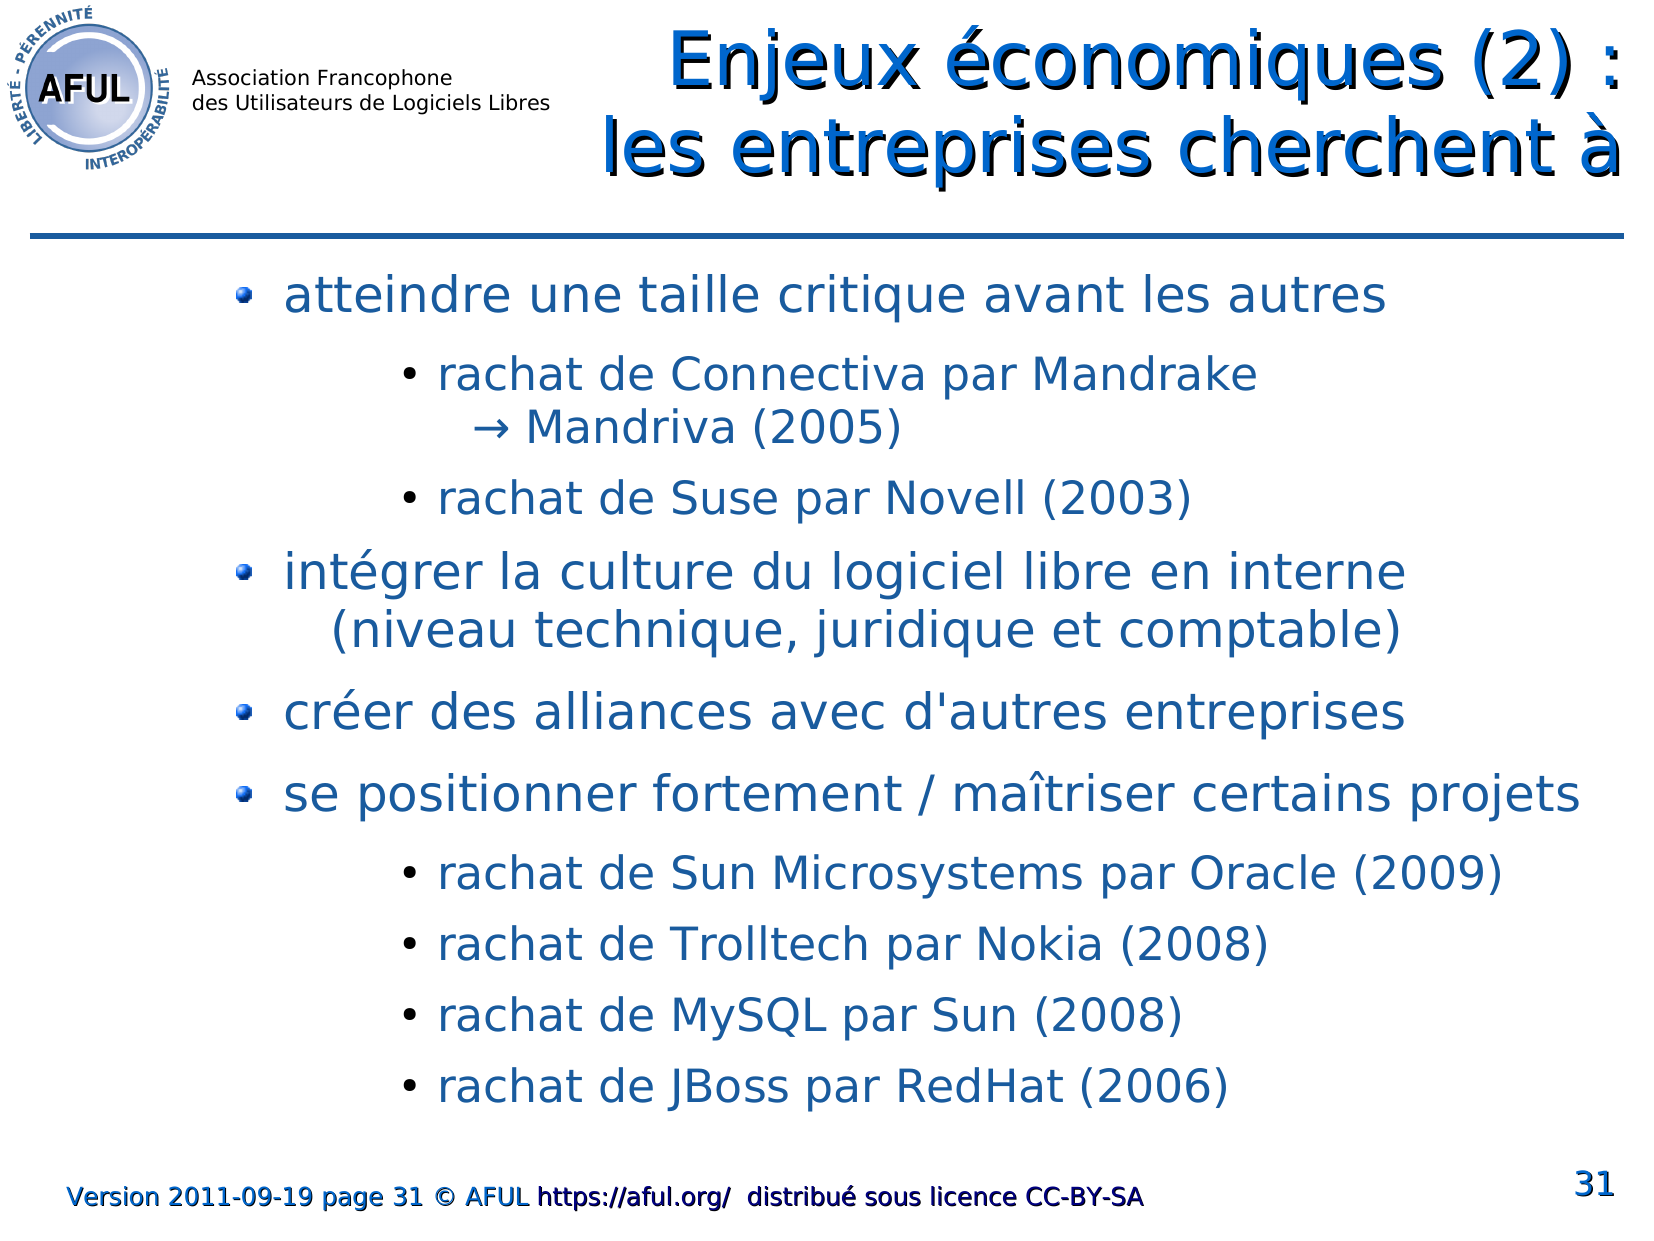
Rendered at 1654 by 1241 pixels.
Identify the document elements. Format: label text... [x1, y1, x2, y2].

title Enjeux économiques (2) : les entreprises cherchent à [501, 0, 1625, 207]
picture [0, 0, 178, 178]
list atteindre une taille critique avant les autres rachat de Connectiva par Mandrake → Mandriva (2005) rachat de Suse par Novell (2003) intégrer la culture du logiciel libre en interne (niveau technique, juridique et comptable) créer des alliances avec d'autres entreprises se positionner fortement / maîtriser certains projets rachat de Sun Microsystems par Oracle (2009) rachat de Trolltech par Nokia (2008) rachat de MySQL par Sun (2008) rachat de JBoss par RedHat (2006) [47, 265, 1595, 1196]
